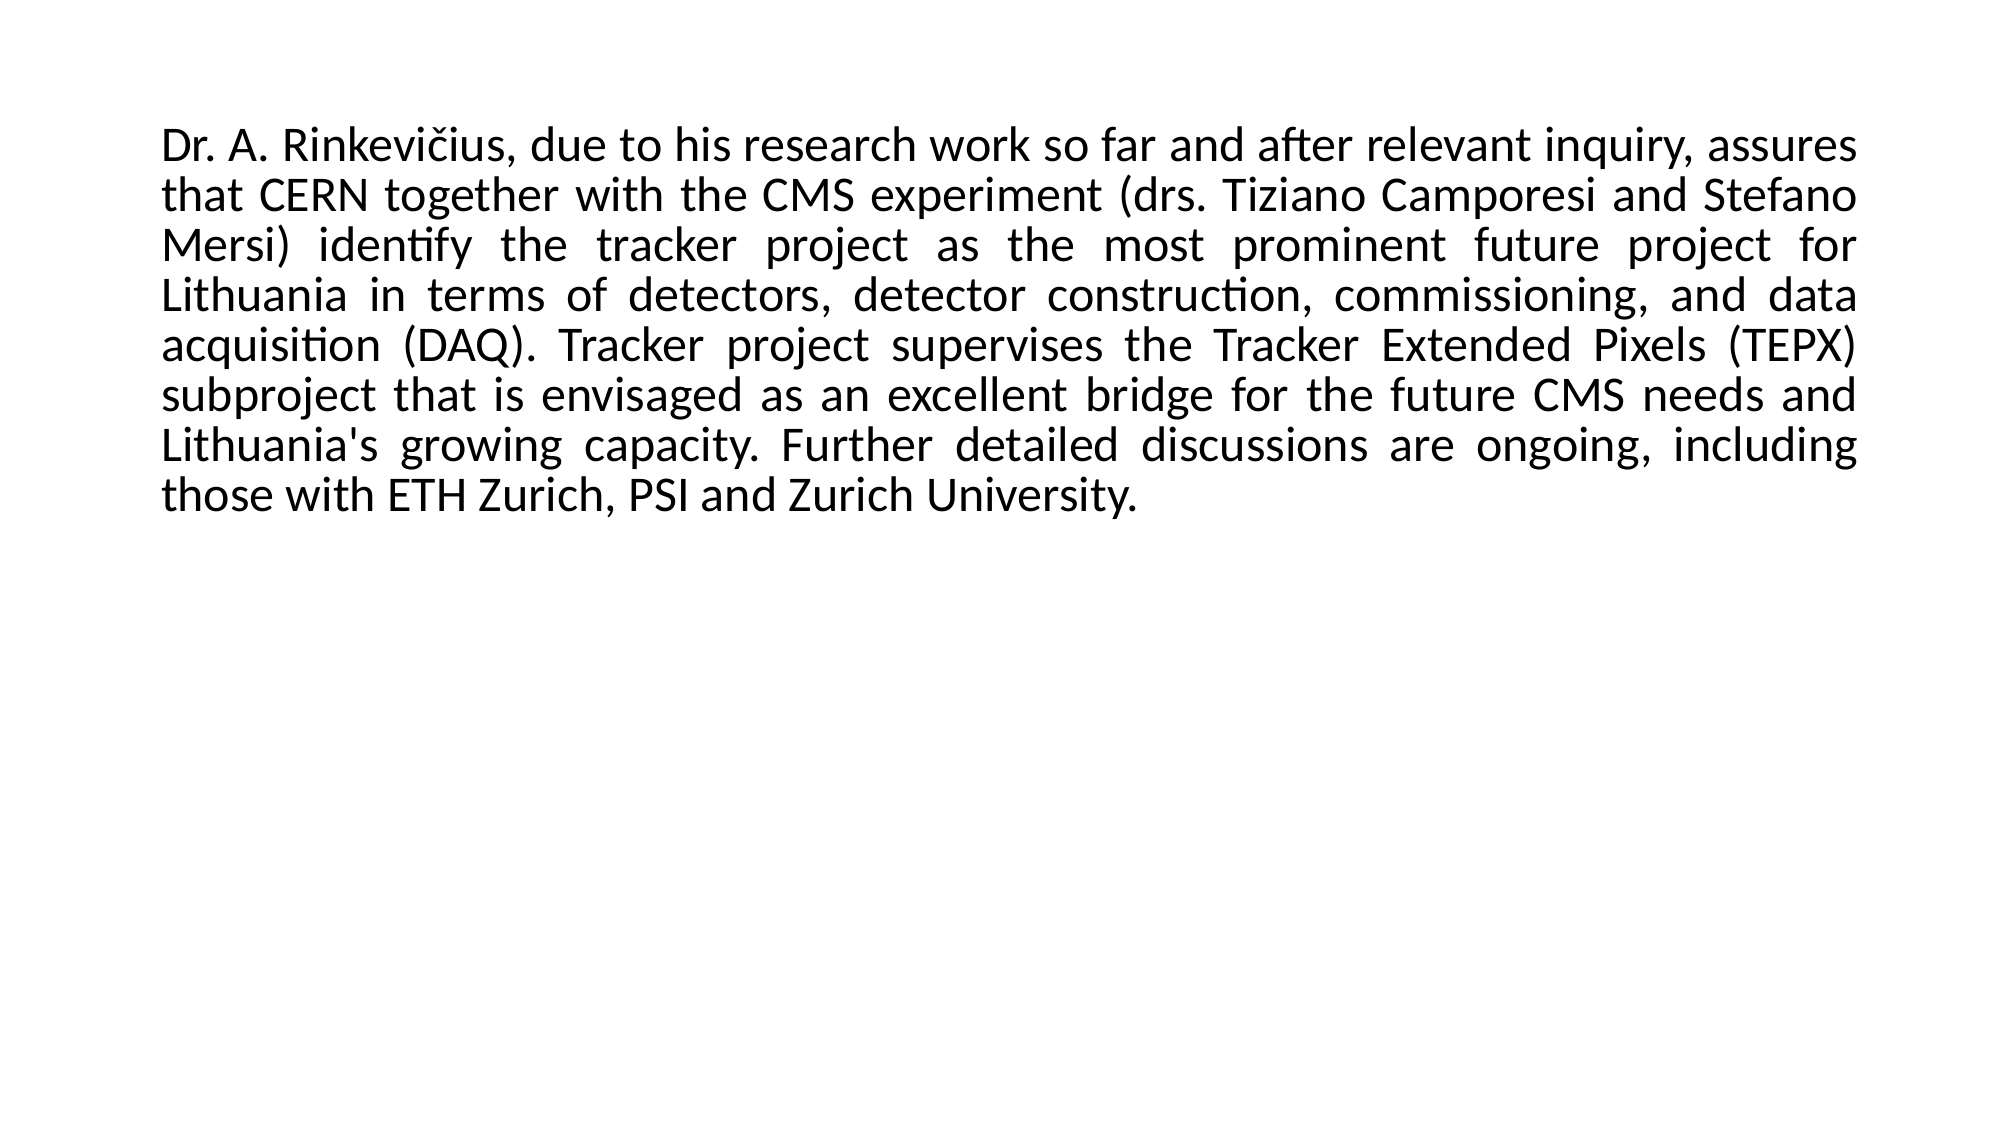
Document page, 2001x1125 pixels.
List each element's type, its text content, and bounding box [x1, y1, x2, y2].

text_box Dr. A. Rinkevičius, due to his research work so far and after relevant inquiry, assures that CERN together with the CMS experiment (drs. Tiziano Camporesi and Stefano Mersi) identify the tracker project as the most prominent future project for Lithuania in terms of detectors, detector construction, commissioning, and data acquisition (DAQ). Tracker project supervises the Tracker Extended Pixels (TEPX) subproject that is envisaged as an excellent bridge for the future CMS needs and Lithuania's growing capacity. Further detailed discussions are ongoing, including those with ETH Zurich, PSI and Zurich University. [146, 116, 1878, 531]
